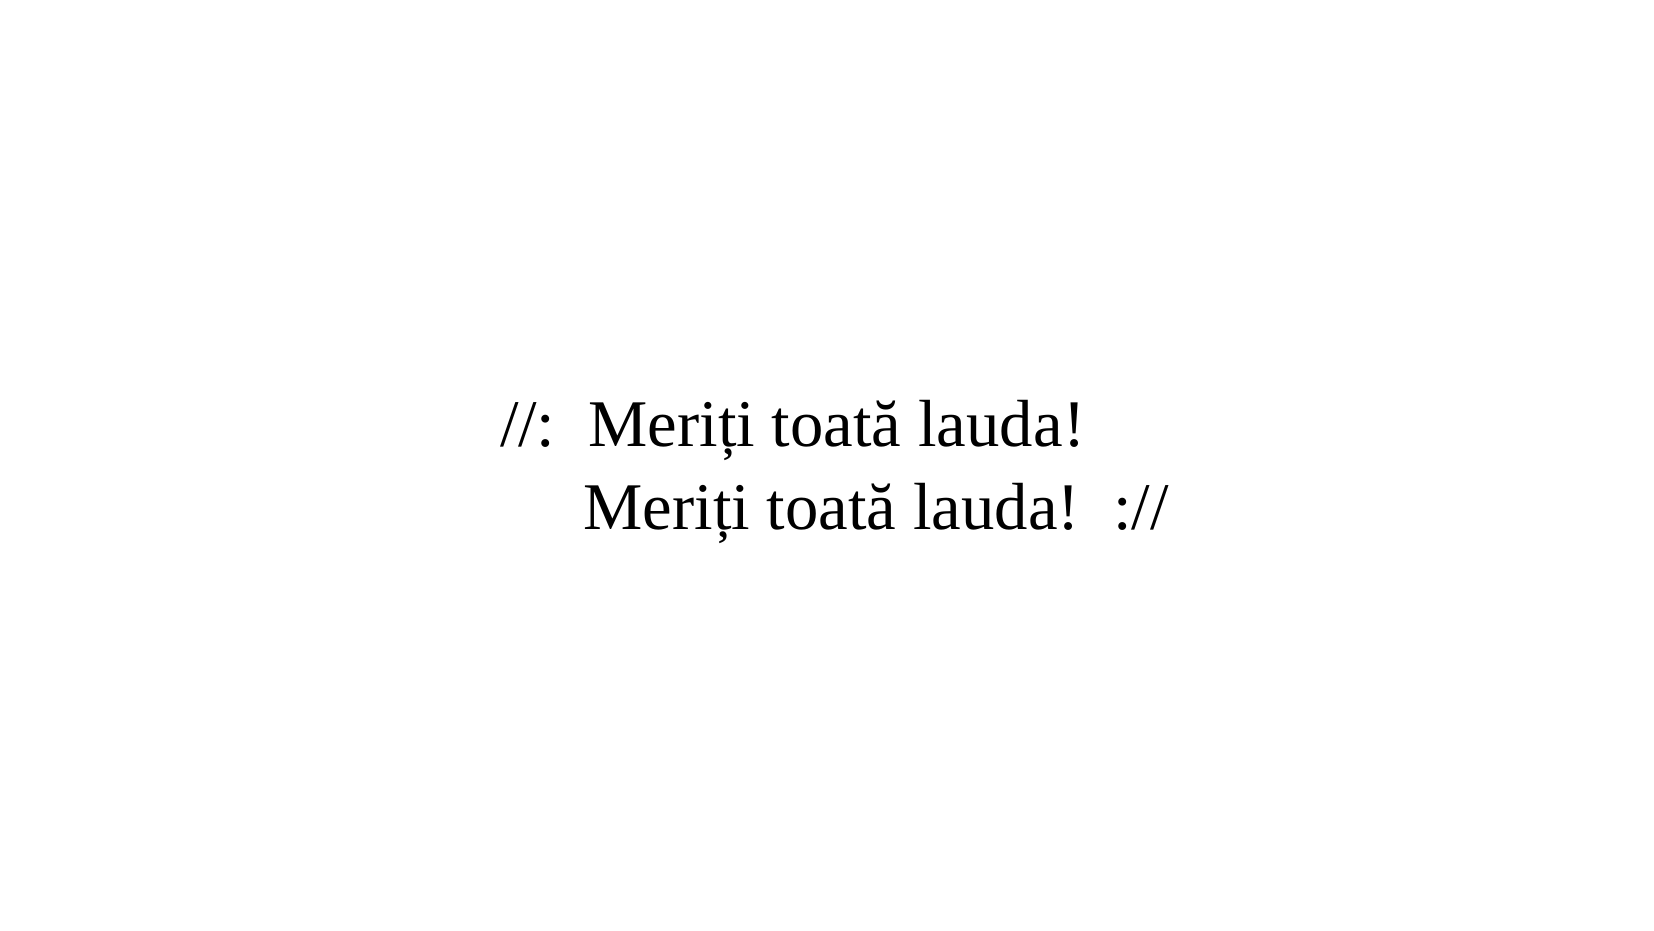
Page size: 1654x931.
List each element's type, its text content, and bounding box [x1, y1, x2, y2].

subtitle //: Meriți toată lauda! Meriți toată lauda! :// [300, 150, 1354, 781]
